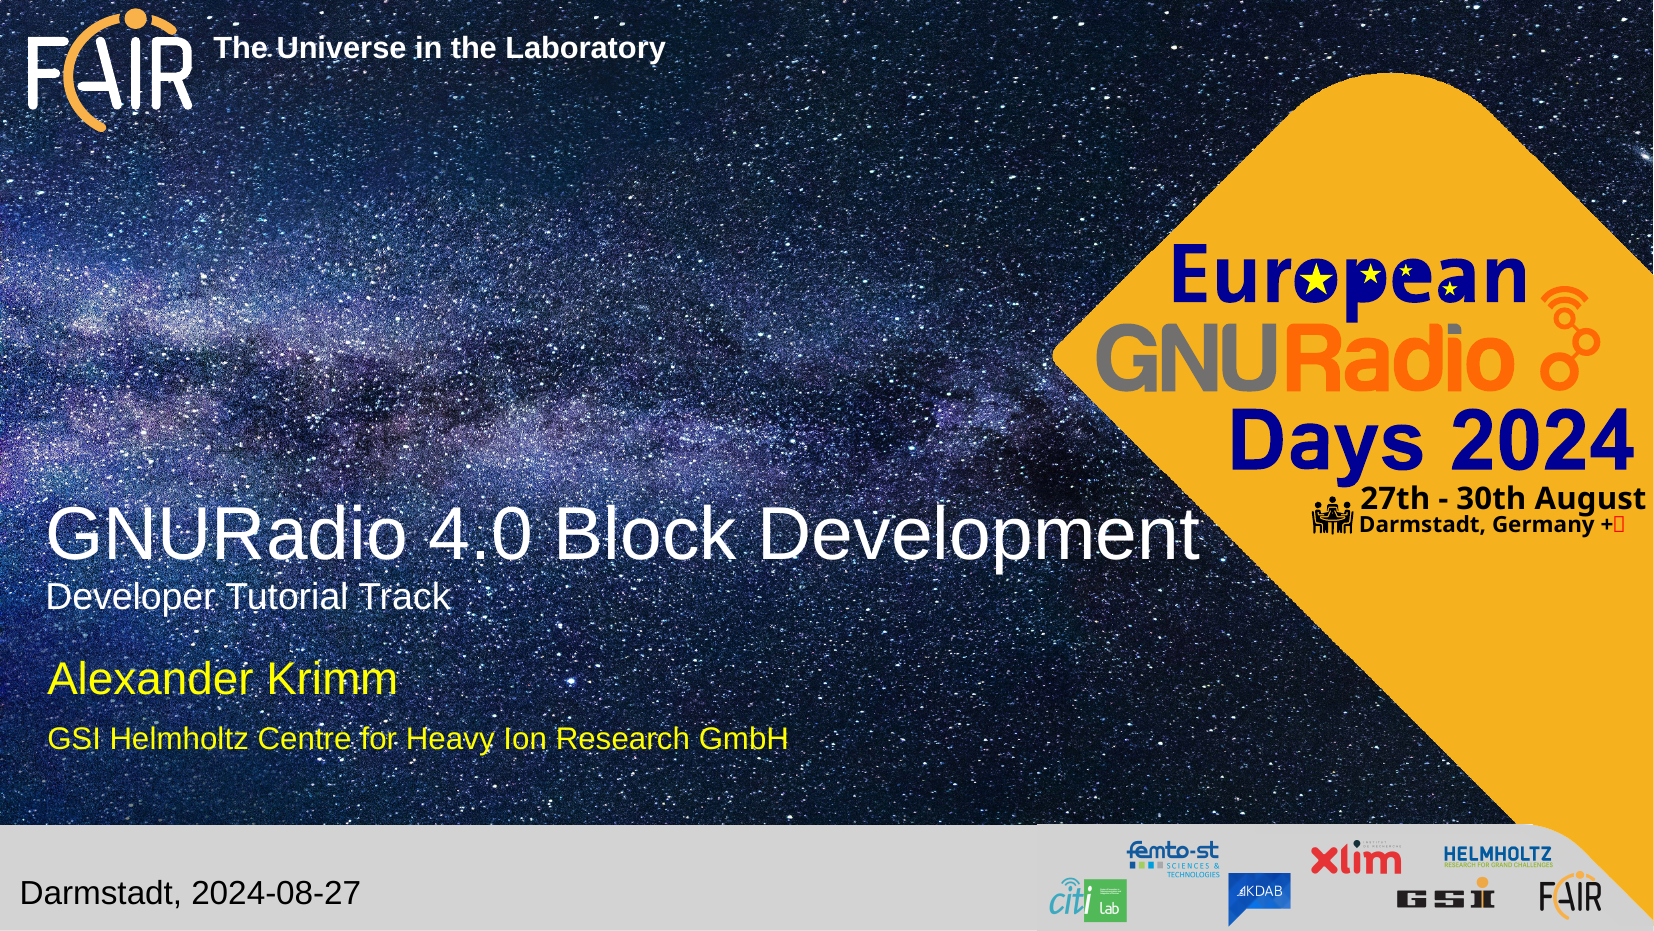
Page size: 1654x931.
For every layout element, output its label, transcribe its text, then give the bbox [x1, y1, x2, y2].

list Alexander Krimm GSI Helmholtz Centre for Heavy Ion Research GmbH [47, 652, 1536, 797]
picture [1035, 49, 1654, 931]
title GNURadio 4.0 Block Development Developer Tutorial Track [45, 476, 1534, 632]
title Darmstadt, 2024-08-27 [19, 862, 938, 924]
picture [1542, 491, 1548, 500]
